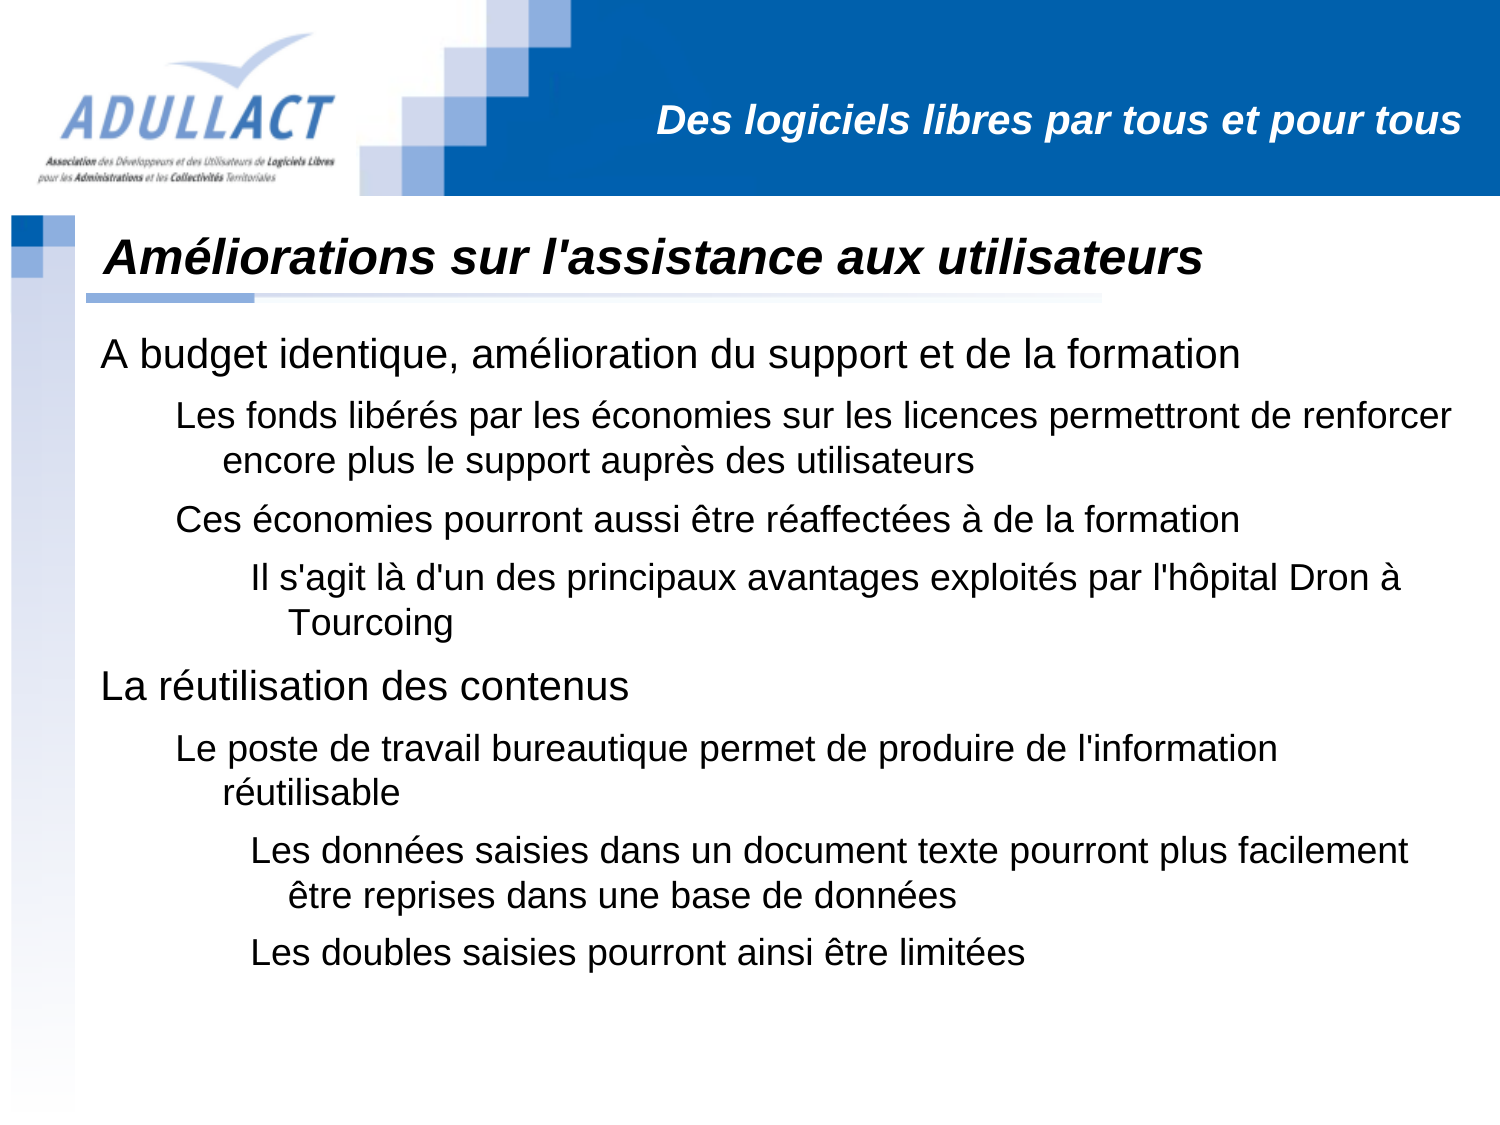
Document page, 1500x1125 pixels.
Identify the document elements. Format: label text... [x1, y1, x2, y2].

list A budget identique, amélioration du support et de la formation Les fonds libérés par les économies sur les licences permettront de renforcer encore plus le support auprès des utilisateurs Ces économies pourront aussi être réaffectées à de la formation Il s'agit là d'un des principaux avantages exploités par l'hôpital Dron à Tourcoing La réutilisation des contenus Le poste de travail bureautique permet de produire de l'information réutilisable Les données saisies dans un document texte pourront plus facilement être reprises dans une base de données Les doubles saisies pourront ainsi être limitées [100, 327, 1462, 1094]
picture [86, 293, 1102, 303]
picture [10, 214, 75, 1113]
picture [31, 29, 346, 189]
title Améliorations sur l'assistance aux utilisateurs [88, 219, 1459, 292]
picture [356, 0, 1500, 196]
